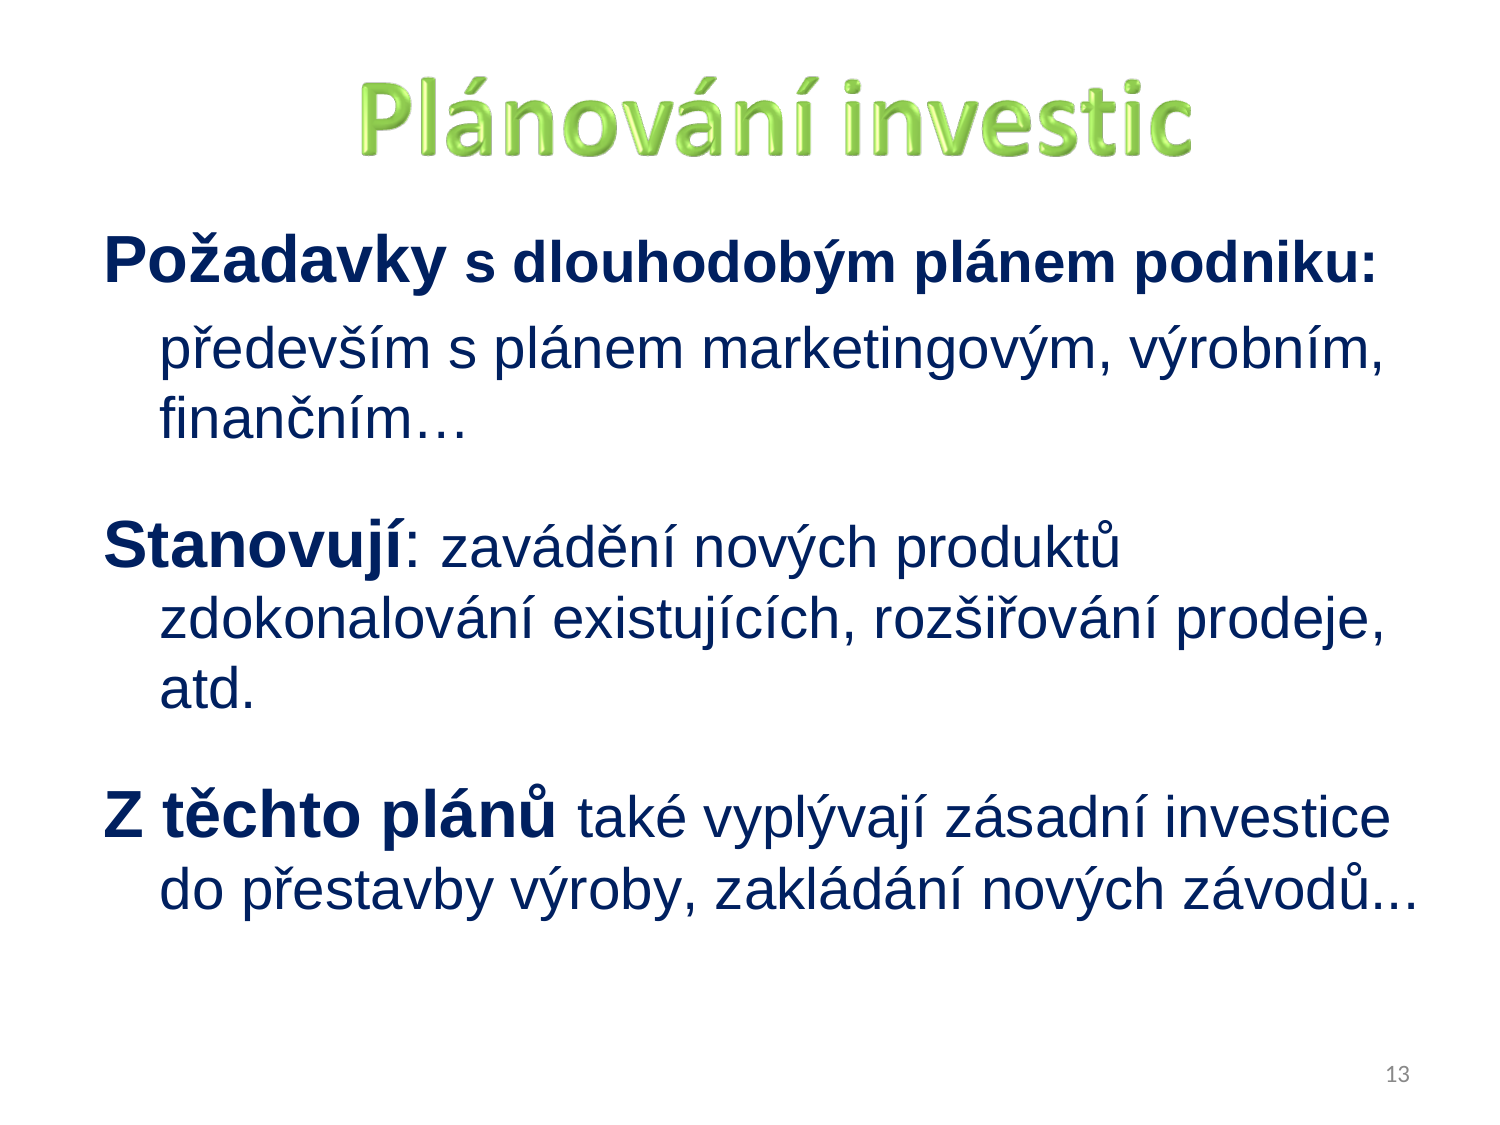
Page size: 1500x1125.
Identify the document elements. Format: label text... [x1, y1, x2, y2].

text_box <číslo> [1074, 1042, 1426, 1103]
picture [284, 11, 1264, 196]
list Požadavky s dlouhodobým plánem podniku: především s plánem marketingovým, výrobním, finančním… Stanovují: zavádění nových produktů zdokonalování existujících, rozšiřování prodeje, atd. Z těchto plánů také vyplývají zásadní investice do přestavby výroby, zakládání nových závodů... [88, 208, 1439, 1014]
